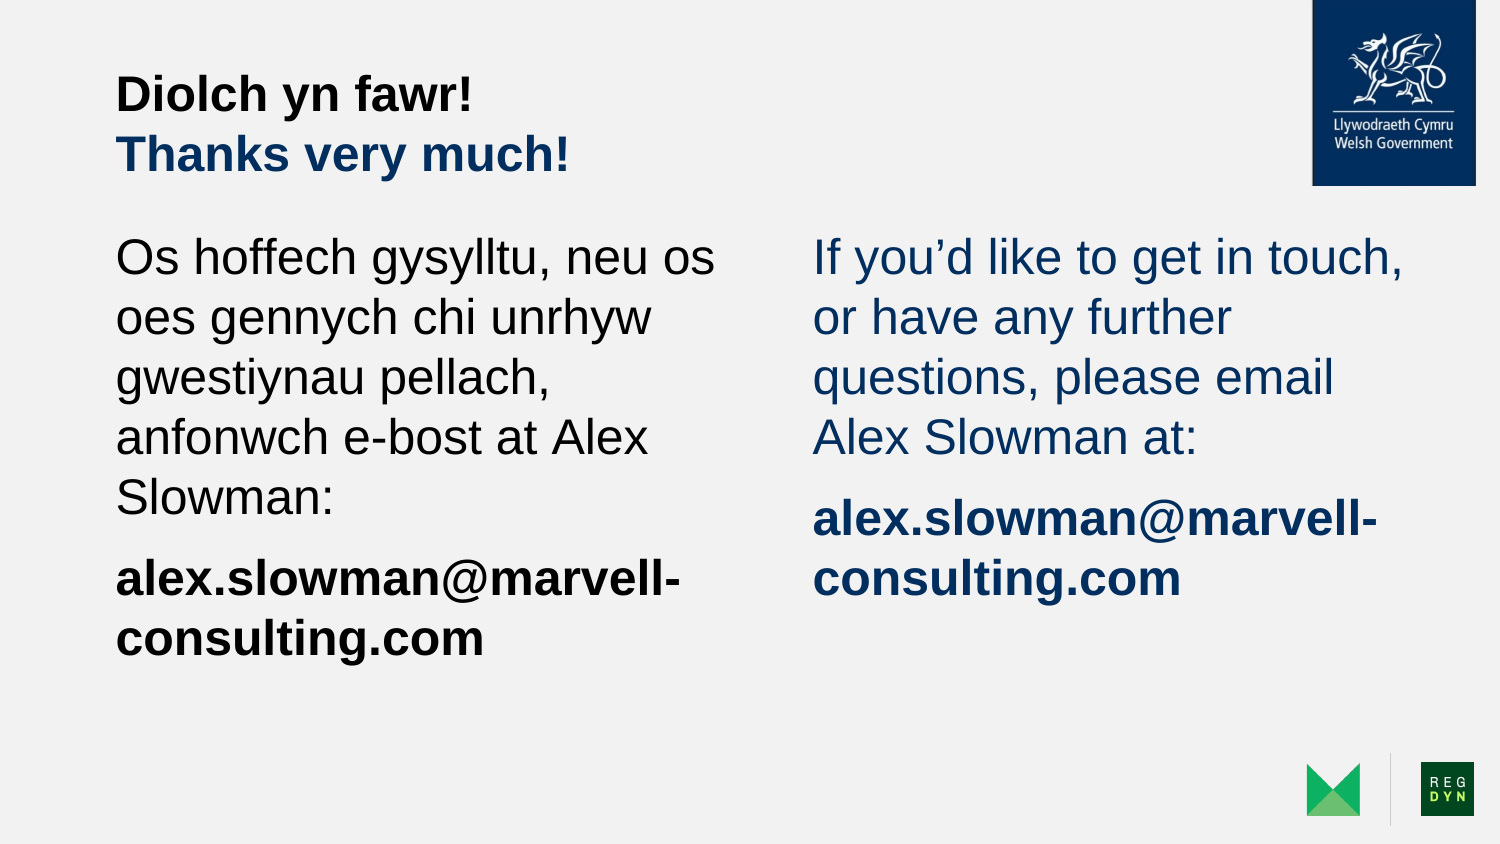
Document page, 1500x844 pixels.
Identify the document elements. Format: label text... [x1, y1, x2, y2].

title Diolch yn fawr! Thanks very much! [115, 61, 1250, 186]
list If you’d like to get in touch, or have any further questions, please email Alex Slowman at: alex.slowman@marvell- consulting.com [812, 224, 1426, 723]
list Os hoffech gysylltu, neu os oes gennych chi unrhyw gwestiynau pellach, anfonwch e-bost at Alex Slowman: alex.slowman@marvell- consulting.com [115, 224, 729, 723]
